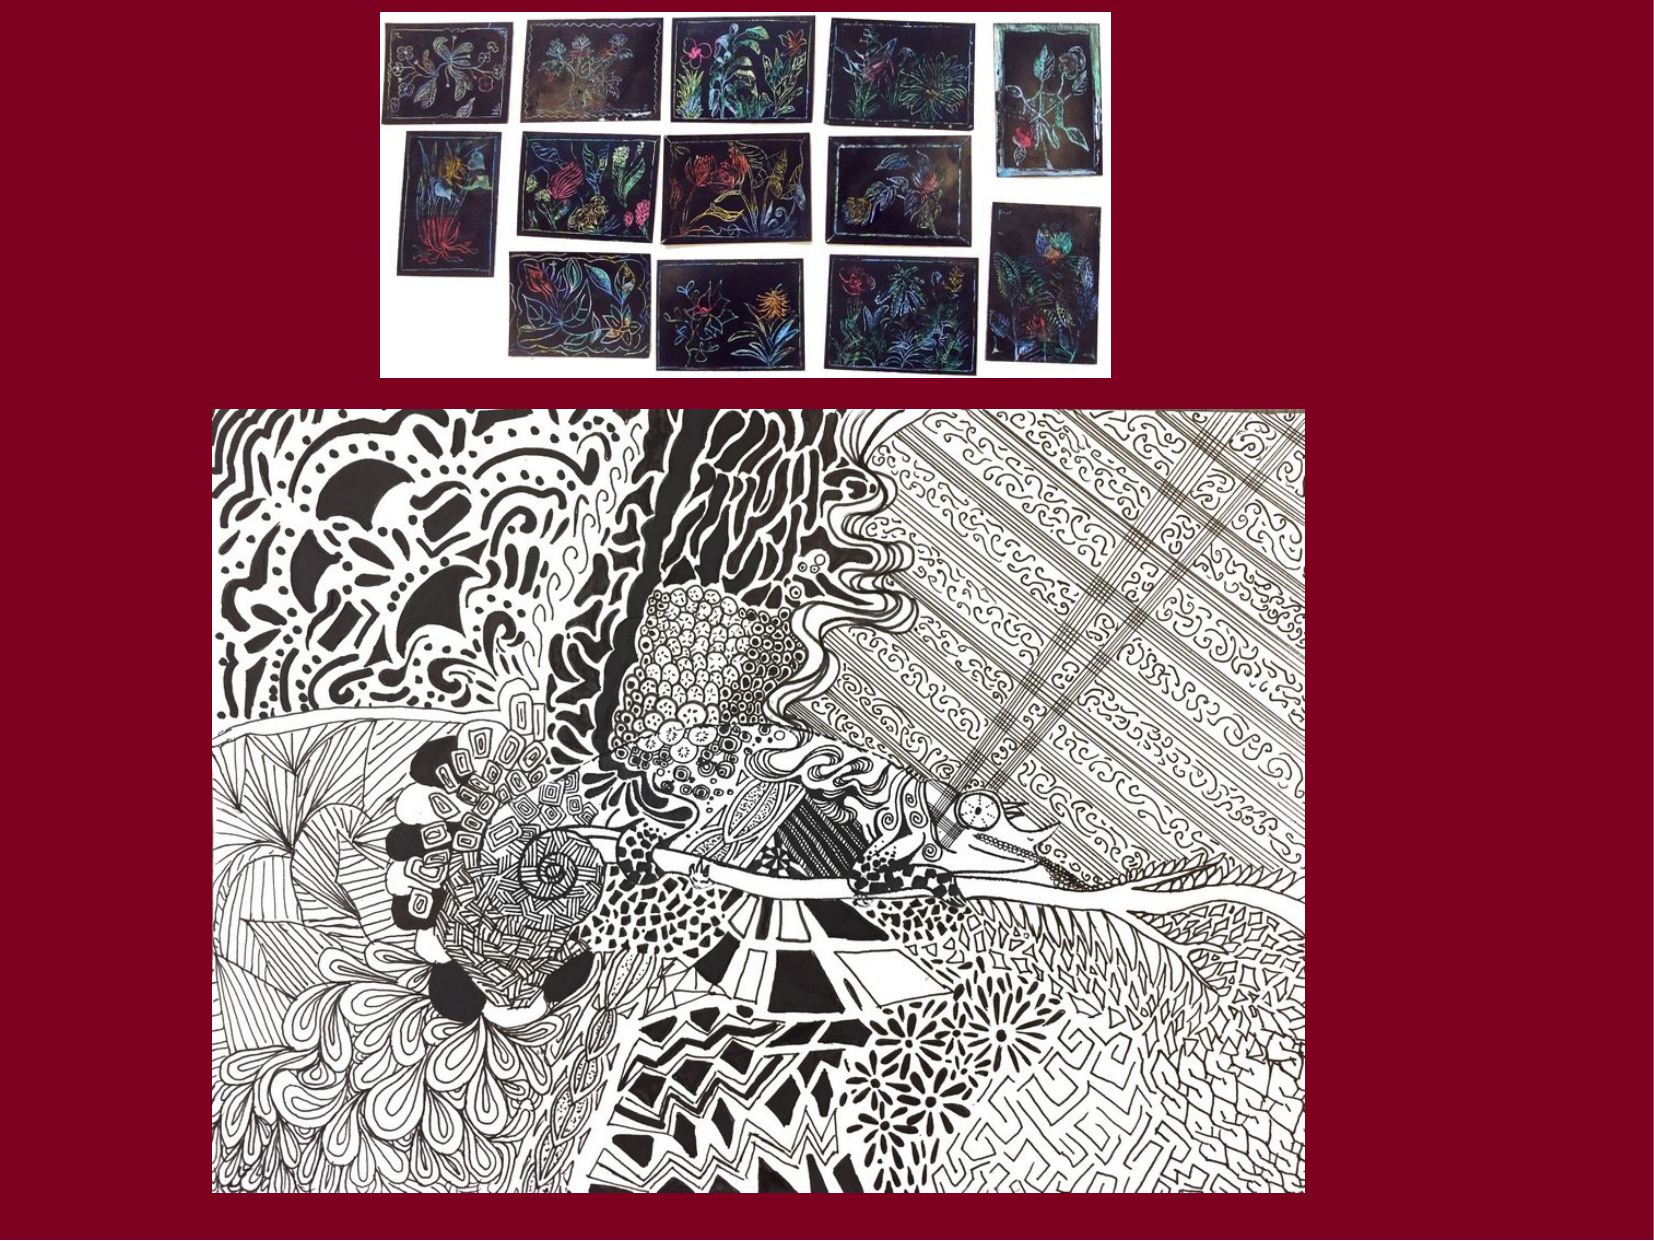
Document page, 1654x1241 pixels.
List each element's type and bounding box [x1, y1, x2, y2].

picture [380, 12, 1111, 378]
picture [212, 409, 1305, 1193]
